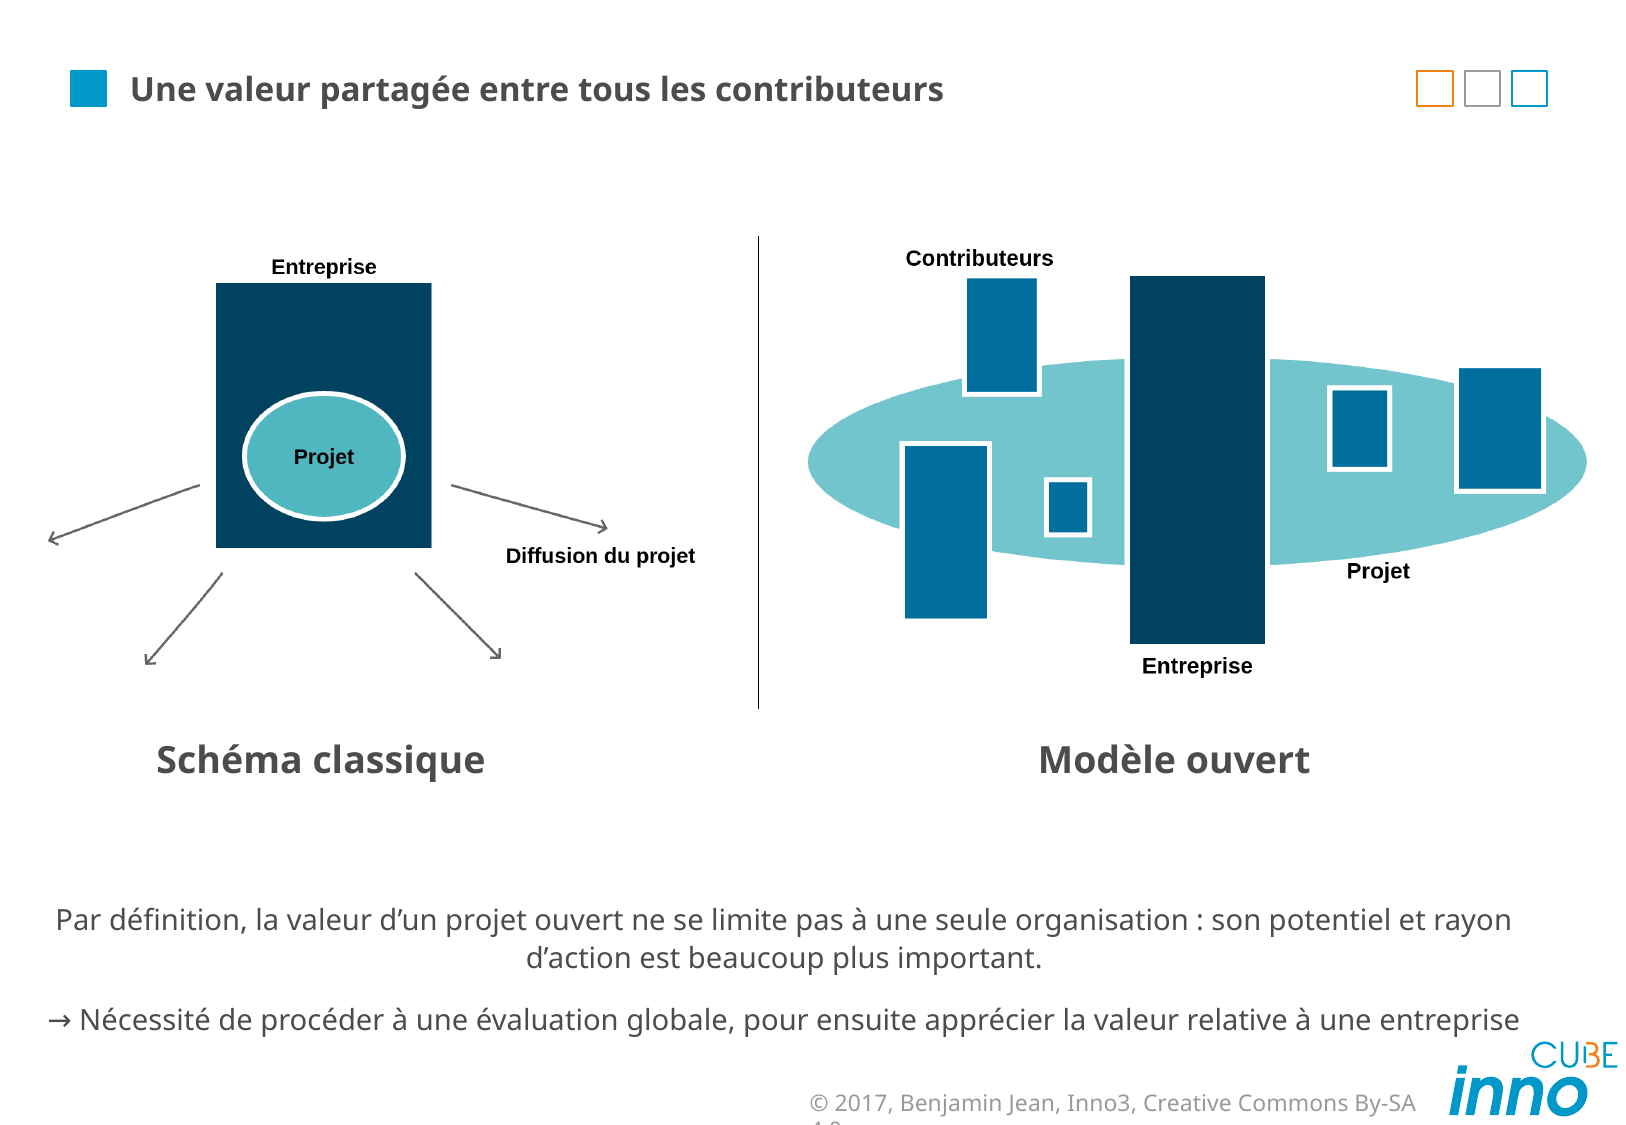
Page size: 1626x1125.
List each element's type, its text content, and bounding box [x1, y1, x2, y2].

picture [23, 247, 712, 674]
picture [782, 236, 1600, 686]
text_box Par définition, la valeur d’un projet ouvert ne se limite pas à une seule organisation : son potentiel et rayon d’action est beaucoup plus important. → Nécessité de procéder à une évaluation globale, pour ensuite apprécier la valeur relative à une entreprise [47, 897, 1595, 958]
title Une valeur partagée entre tous les contributeurs [129, 35, 1217, 142]
text_box Schéma classique Modèle ouvert [156, 731, 1360, 792]
